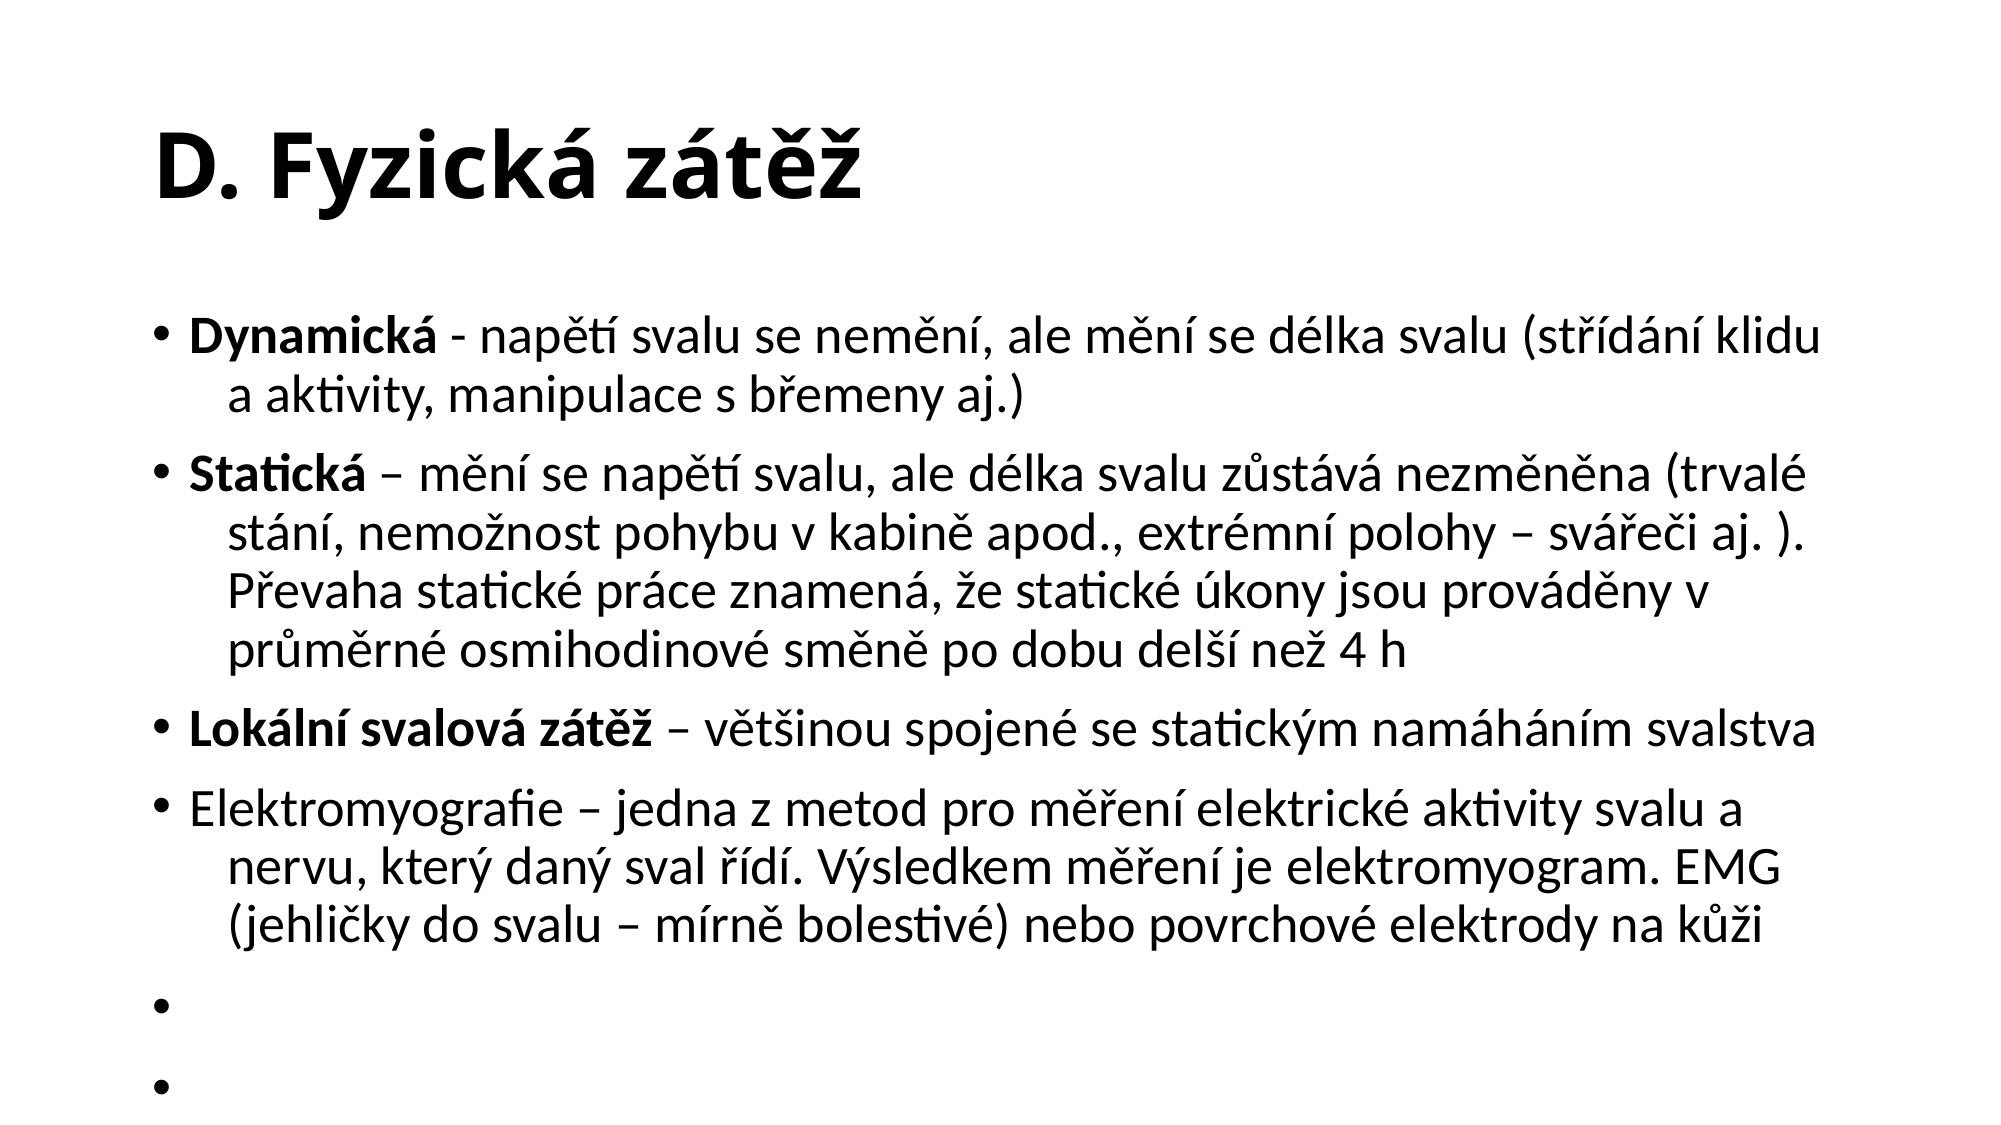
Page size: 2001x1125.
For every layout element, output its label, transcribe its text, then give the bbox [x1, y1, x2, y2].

title D. Fyzická zátěž [137, 59, 1863, 278]
list Dynamická - napětí svalu se nemění, ale mění se délka svalu (střídání klidu a aktivity, manipulace s břemeny aj.) Statická – mění se napětí svalu, ale délka svalu zůstává nezměněna (trvalé stání, nemožnost pohybu v kabině apod., extrémní polohy – svářeči aj. ). Převaha statické práce znamená, že statické úkony jsou prováděny v průměrné osmihodinové směně po dobu delší než 4 h Lokální svalová zátěž – většinou spojené se statickým namáháním svalstva Elektromyografie – jedna z metod pro měření elektrické aktivity svalu a nervu, který daný sval řídí. Výsledkem měření je elektromyogram. EMG (jehličky do svalu – mírně bolestivé) nebo povrchové elektrody na kůži [137, 299, 1863, 1014]
